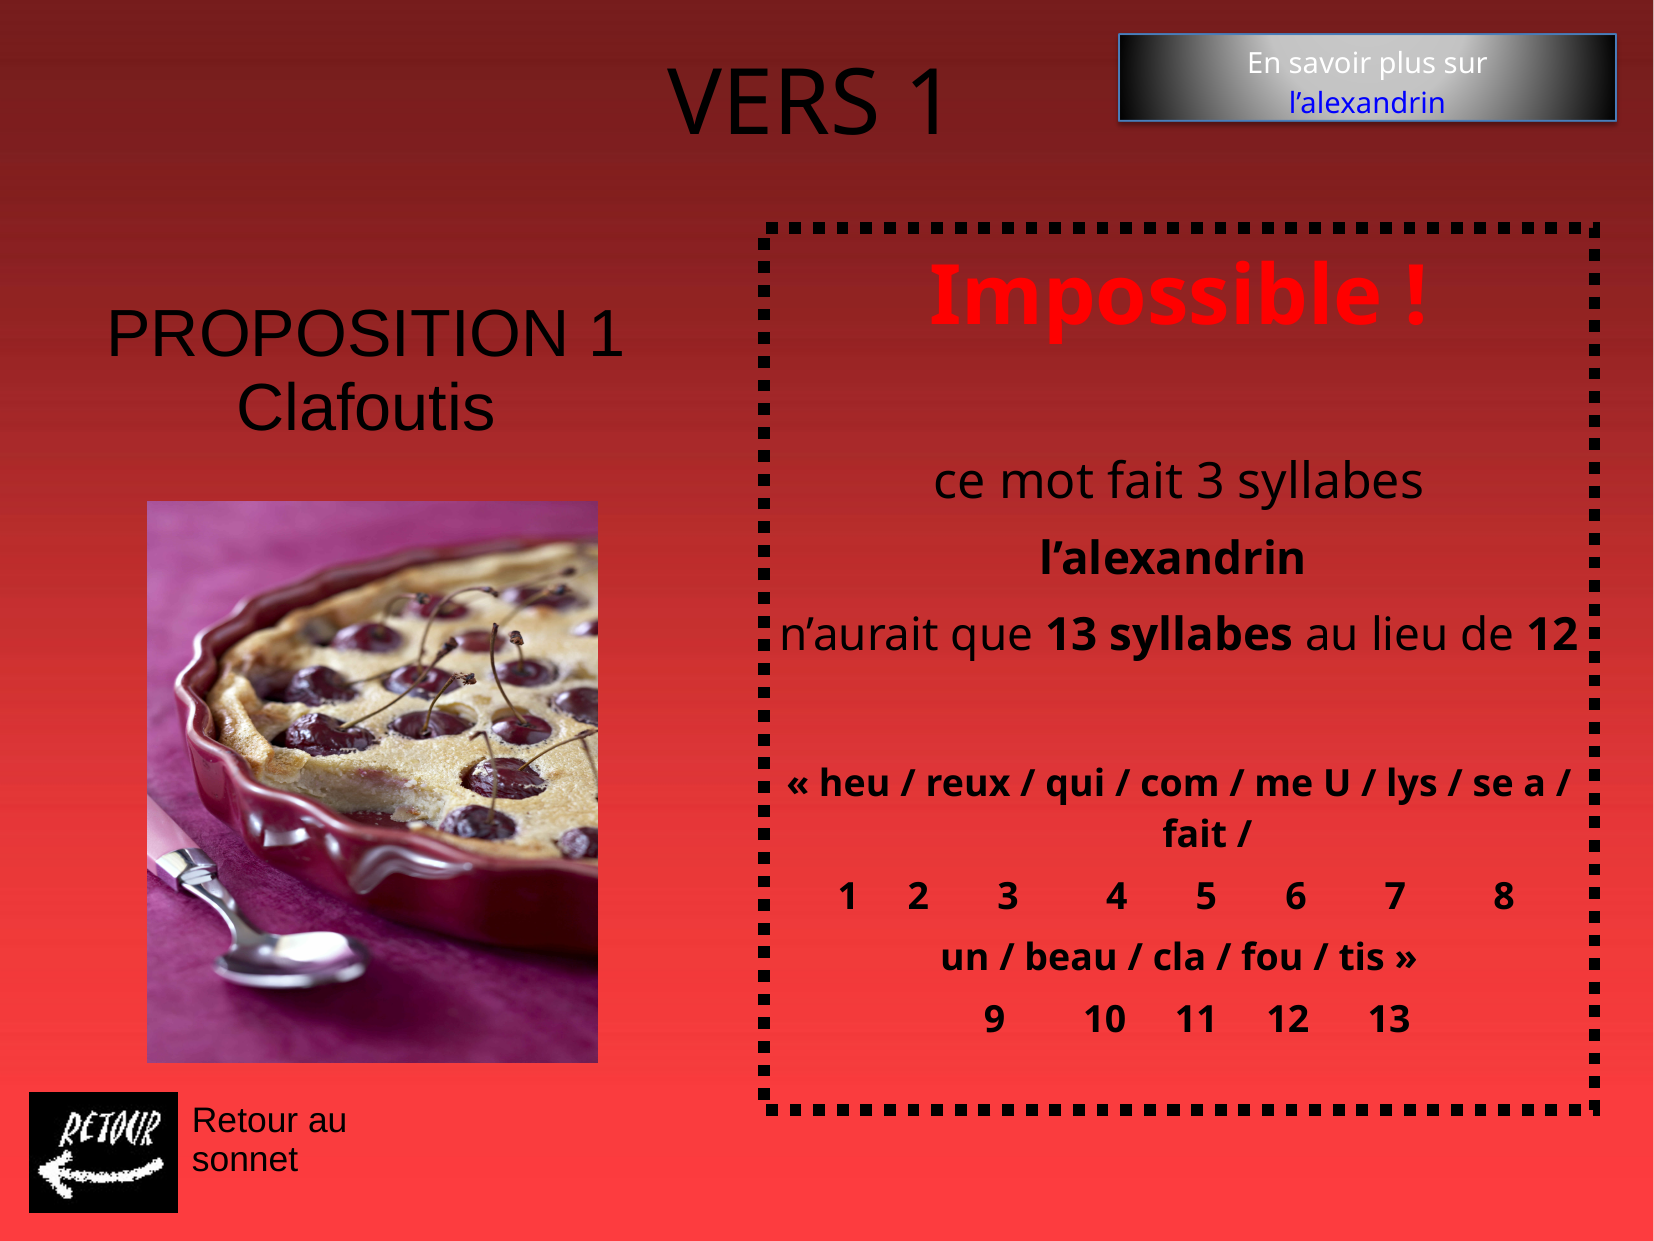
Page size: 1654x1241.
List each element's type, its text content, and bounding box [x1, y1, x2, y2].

text_box PROPOSITION 1 Clafoutis [82, 295, 650, 446]
text_box VERS 1 [413, 29, 1211, 174]
text_box En savoir plus sur l’alexandrin [1119, 34, 1616, 130]
list Impossible ! ce mot fait 3 syllabes l’alexandrin n’aurait que 13 syllabes au lieu de 12 « heu / reux / qui / com / me U / lys / se a / fait / 1 2 3 4 5 6 7 8 un / beau / cla / fou / tis » 9 10 11 12 13 [763, 227, 1595, 1063]
picture [0, 0, 1654, 1241]
text_box Retour au sonnet [177, 1092, 384, 1211]
